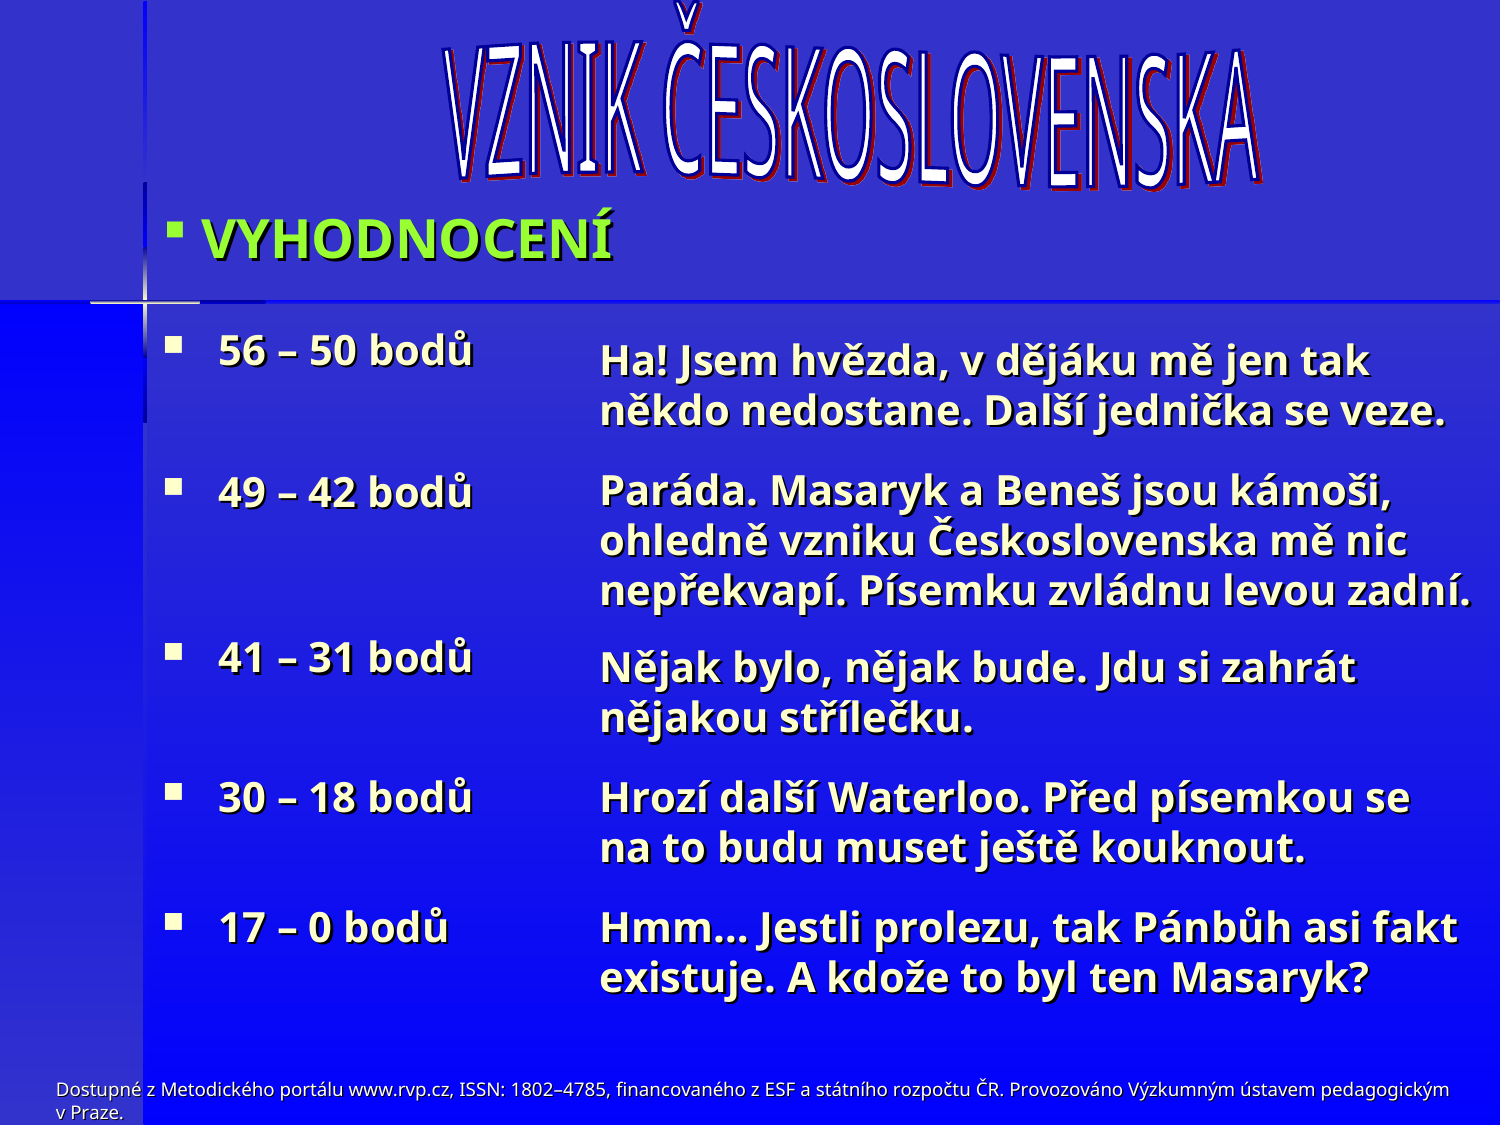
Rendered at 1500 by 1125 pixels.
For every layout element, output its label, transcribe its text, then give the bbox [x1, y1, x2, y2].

text_box Nějak bylo, nějak bude. Jdu si zahrát nějakou střílečku. [584, 633, 1448, 749]
text_box VZNIK ČESKOSLOVENSKA [1137, 54, 1169, 188]
text_box Ha! Jsem hvězda, v dějáku mě jen tak někdo nedostane. Další jednička se veze. [584, 326, 1500, 442]
text_box VZNIK ČESKOSLOVENSKA [786, 46, 823, 179]
text_box Dostupné z Metodického portálu www.rvp.cz, ISSN: 1802–4785, financovaného z ESF a státního rozpočtu ČR. Provozováno Výzkumným ústavem pedagogickým v Praze. [41, 1070, 1471, 1125]
text_box VZNIK ČESKOSLOVENSKA [674, 0, 699, 31]
text_box VYHODNOCENÍ [147, 196, 987, 277]
text_box VZNIK ČESKOSLOVENSKA [664, 41, 702, 176]
text_box Paráda. Masaryk a Beneš jsou kámoši, ohledně vzniku Československa mě nic nepřekvapí. Písemku zvládnu levou zadní. [584, 456, 1500, 622]
text_box Hmm… Jestli prolezu, tak Pánbůh asi fakt existuje. A kdože to byl ten Masaryk? [584, 893, 1500, 1009]
list 56 – 50 bodů [147, 326, 550, 422]
text_box VZNIK ČESKOSLOVENSKA [825, 47, 872, 182]
text_box VZNIK ČESKOSLOVENSKA [442, 46, 485, 179]
text_box VZNIK ČESKOSLOVENSKA [1049, 56, 1077, 187]
text_box VZNIK ČESKOSLOVENSKA [578, 42, 597, 173]
text_box Hrozí další Waterloo. Před písemkou se na to budu muset ještě kouknout. [584, 763, 1448, 879]
text_box 49 – 42 bodů [147, 467, 550, 539]
text_box VZNIK ČESKOSLOVENSKA [745, 44, 777, 178]
text_box VZNIK ČESKOSLOVENSKA [1001, 55, 1043, 186]
text_box VZNIK ČESKOSLOVENSKA [919, 51, 948, 183]
text_box VZNIK ČESKOSLOVENSKA [952, 52, 998, 186]
text_box 17 – 0 bodů [147, 893, 550, 965]
text_box VZNIK ČESKOSLOVENSKA [1087, 56, 1127, 187]
text_box VZNIK ČESKOSLOVENSKA [878, 49, 910, 183]
text_box VZNIK ČESKOSLOVENSKA [606, 41, 643, 173]
text_box VZNIK ČESKOSLOVENSKA [1178, 50, 1259, 185]
text_box 30 – 18 bodů [147, 763, 550, 835]
text_box VZNIK ČESKOSLOVENSKA [710, 44, 739, 176]
text_box VZNIK ČESKOSLOVENSKA [530, 42, 570, 174]
text_box VZNIK ČESKOSLOVENSKA [486, 44, 522, 177]
text_box 41 – 31 bodů [147, 633, 550, 705]
